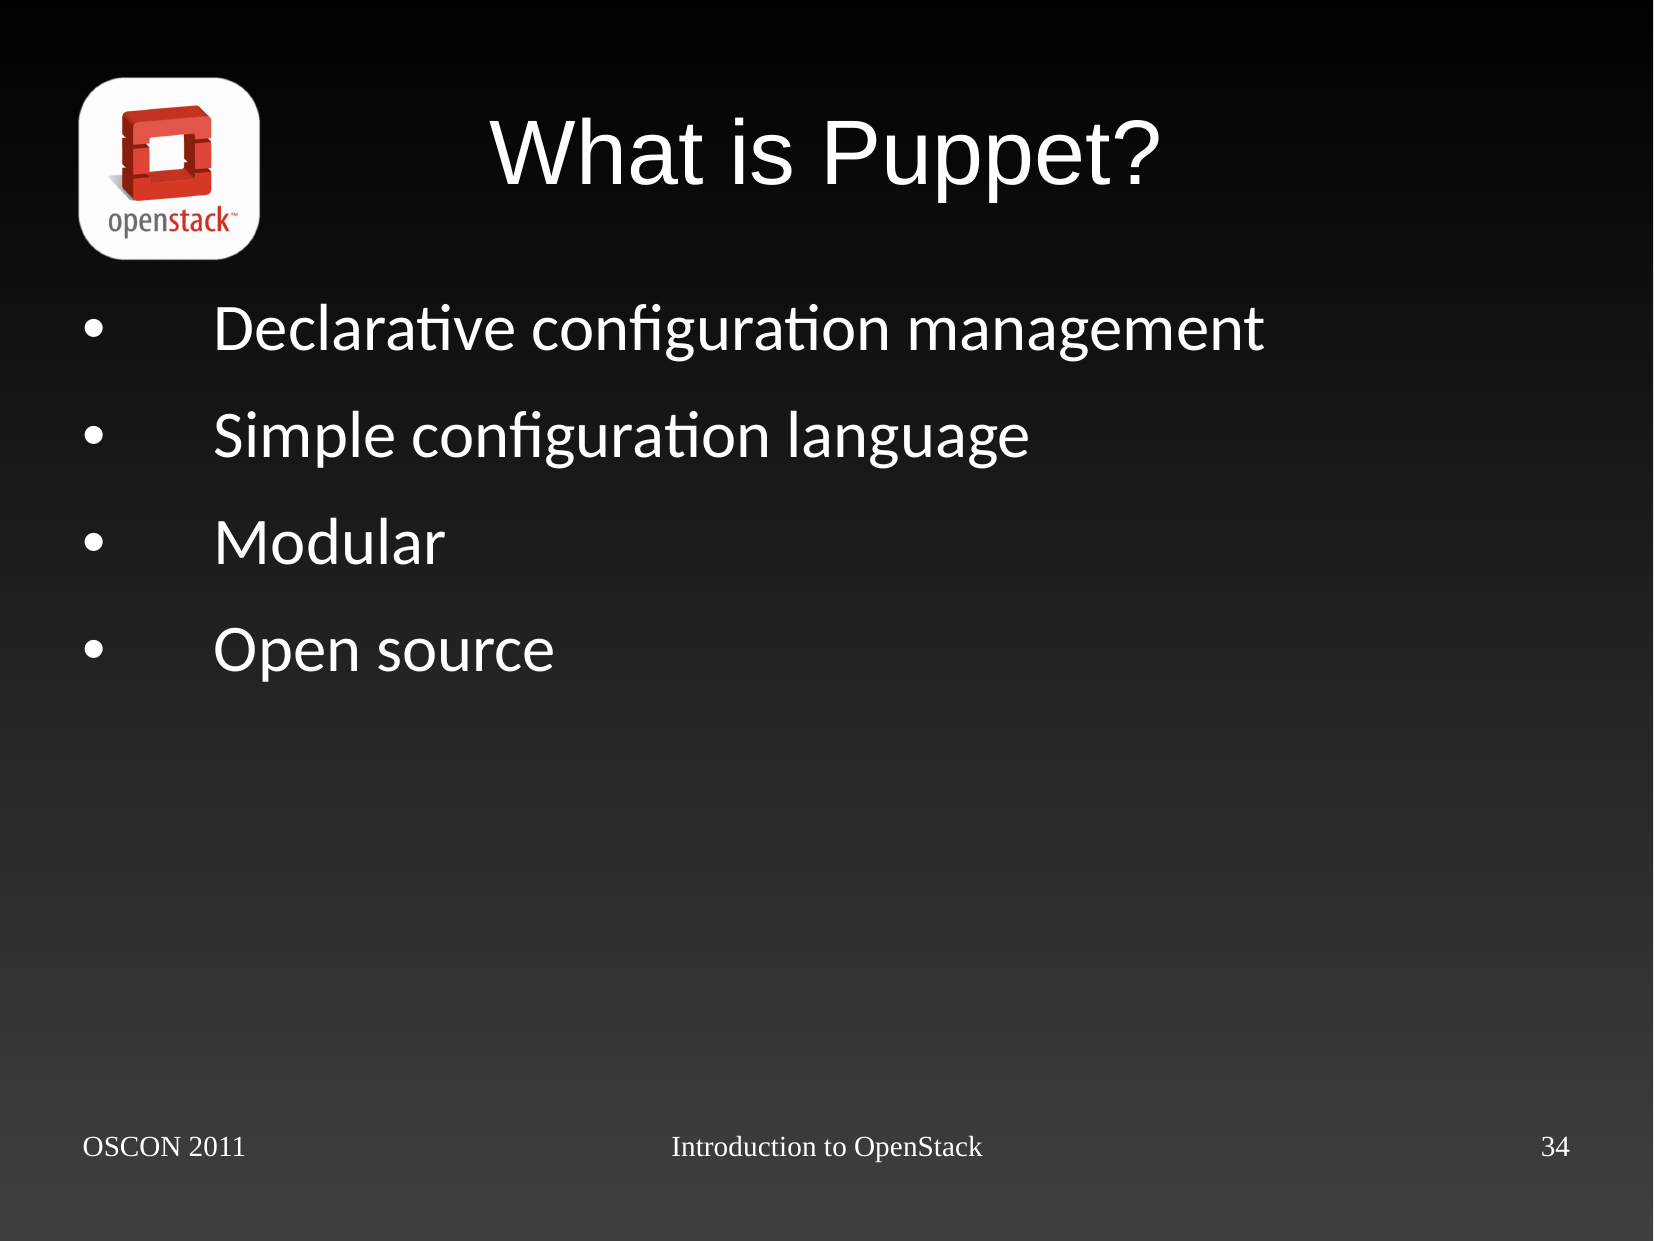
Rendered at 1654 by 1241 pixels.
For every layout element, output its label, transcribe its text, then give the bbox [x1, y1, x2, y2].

title What is Puppet? [82, 49, 1571, 257]
picture [0, 0, 1654, 1241]
list • Declarative configuration management • Simple configuration language • Modular • Open source [82, 290, 1571, 1109]
